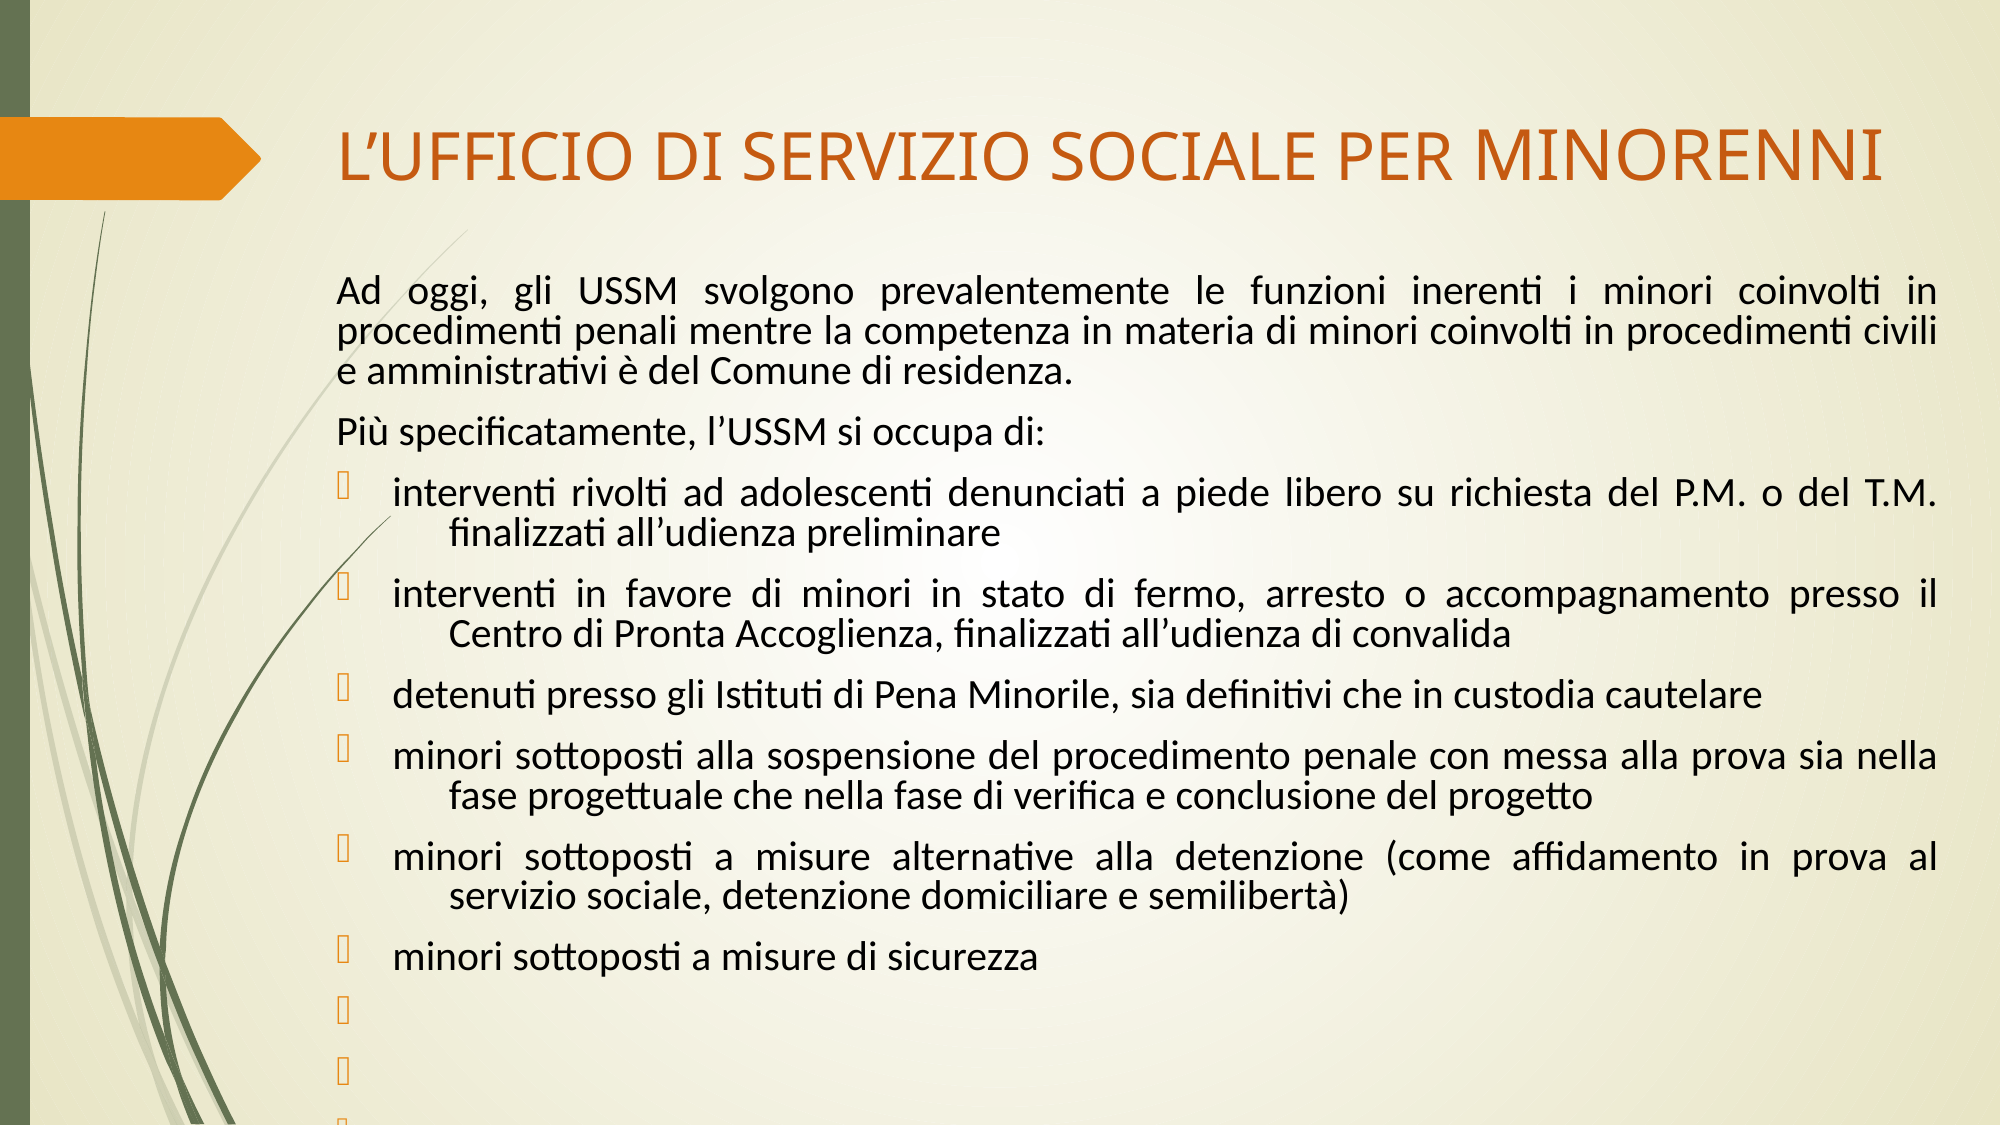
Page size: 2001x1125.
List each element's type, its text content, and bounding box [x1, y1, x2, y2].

title L’UFFICIO DI SERVIZIO SOCIALE PER MINORENNI [321, 102, 2000, 313]
list Ad oggi, gli USSM svolgono prevalentemente le funzioni inerenti i minori coinvolti in procedimenti penali mentre la competenza in materia di minori coinvolti in procedimenti civili e amministrativi è del Comune di residenza. Più specificatamente, l’USSM si occupa di: interventi rivolti ad adolescenti denunciati a piede libero su richiesta del P.M. o del T.M. finalizzati all’udienza preliminare interventi in favore di minori in stato di fermo, arresto o accompagnamento presso il Centro di Pronta Accoglienza, finalizzati all’udienza di convalida detenuti presso gli Istituti di Pena Minorile, sia definitivi che in custodia cautelare minori sottoposti alla sospensione del procedimento penale con messa alla prova sia nella fase progettuale che nella fase di verifica e conclusione del progetto minori sottoposti a misure alternative alla detenzione (come affidamento in prova al servizio sociale, detenzione domiciliare e semilibertà) minori sottoposti a misure di sicurezza [321, 264, 1954, 1036]
